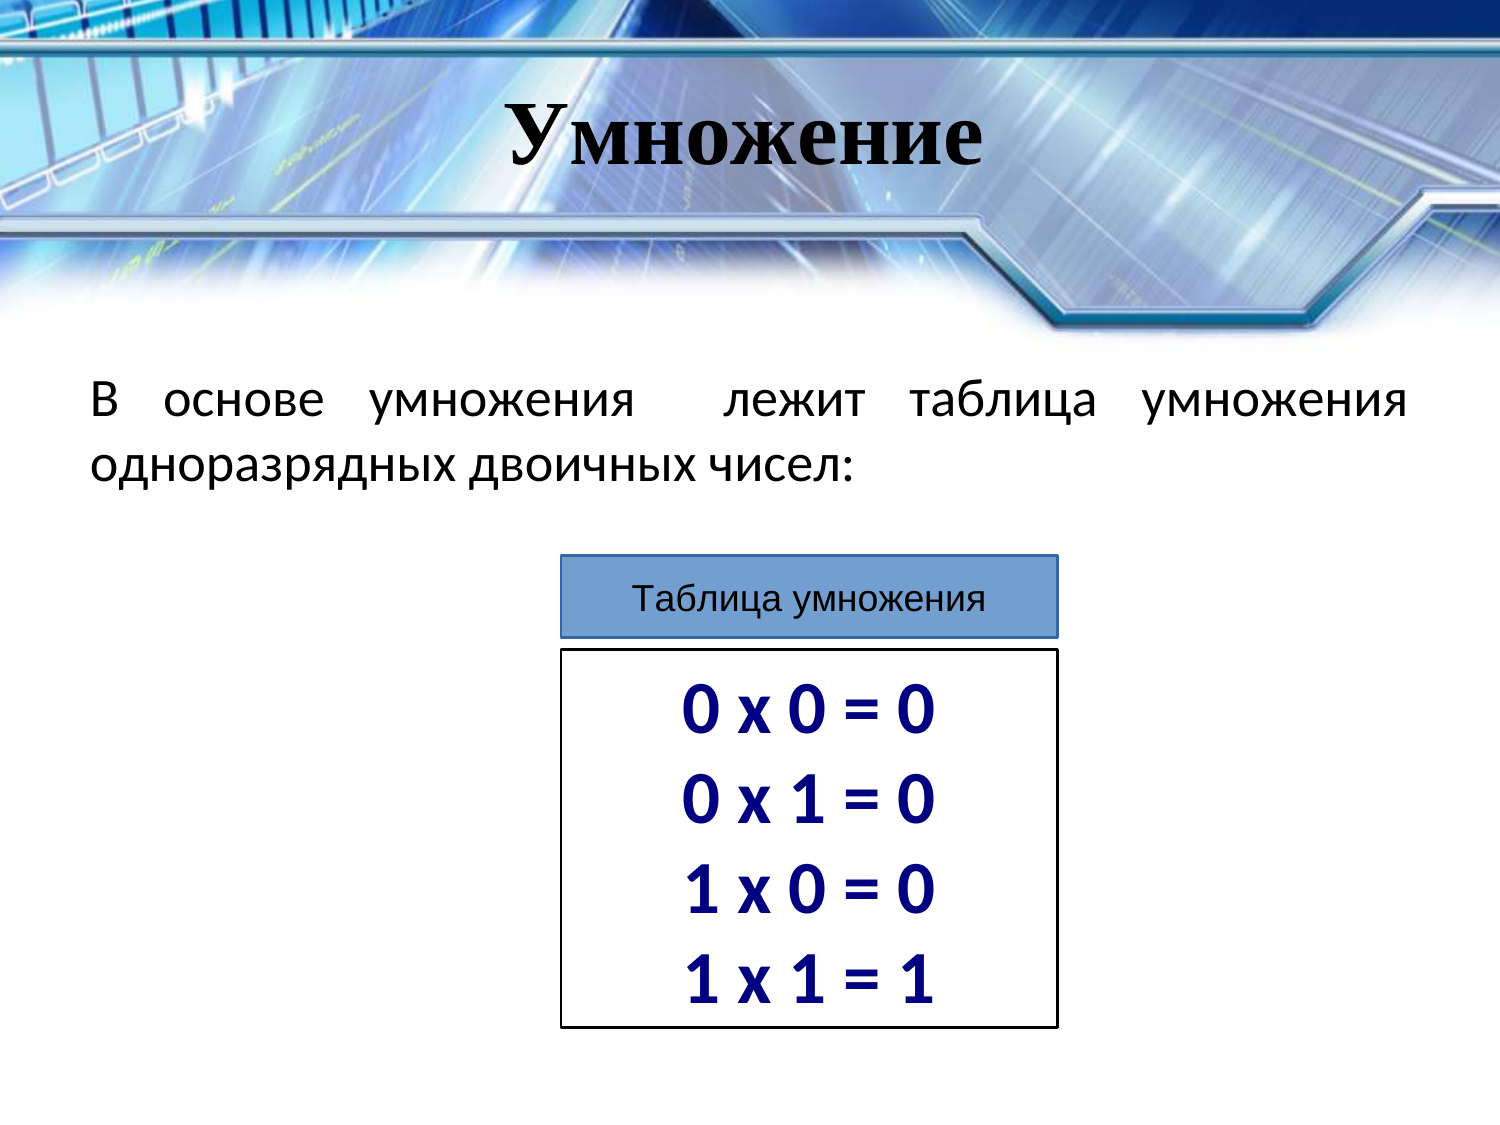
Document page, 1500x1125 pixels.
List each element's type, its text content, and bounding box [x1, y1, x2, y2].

text_box 0 х 0 = 0 0 х 1 = 0 1 х 0 = 0 1 х 1 = 1 [561, 649, 1058, 1028]
list В основе умножения лежит таблица умножения одноразрядных двоичных чисел: [75, 354, 1426, 544]
picture [0, 0, 1500, 1125]
text_box Таблица умножения [561, 555, 1058, 638]
title Умножение [106, 31, 1382, 245]
